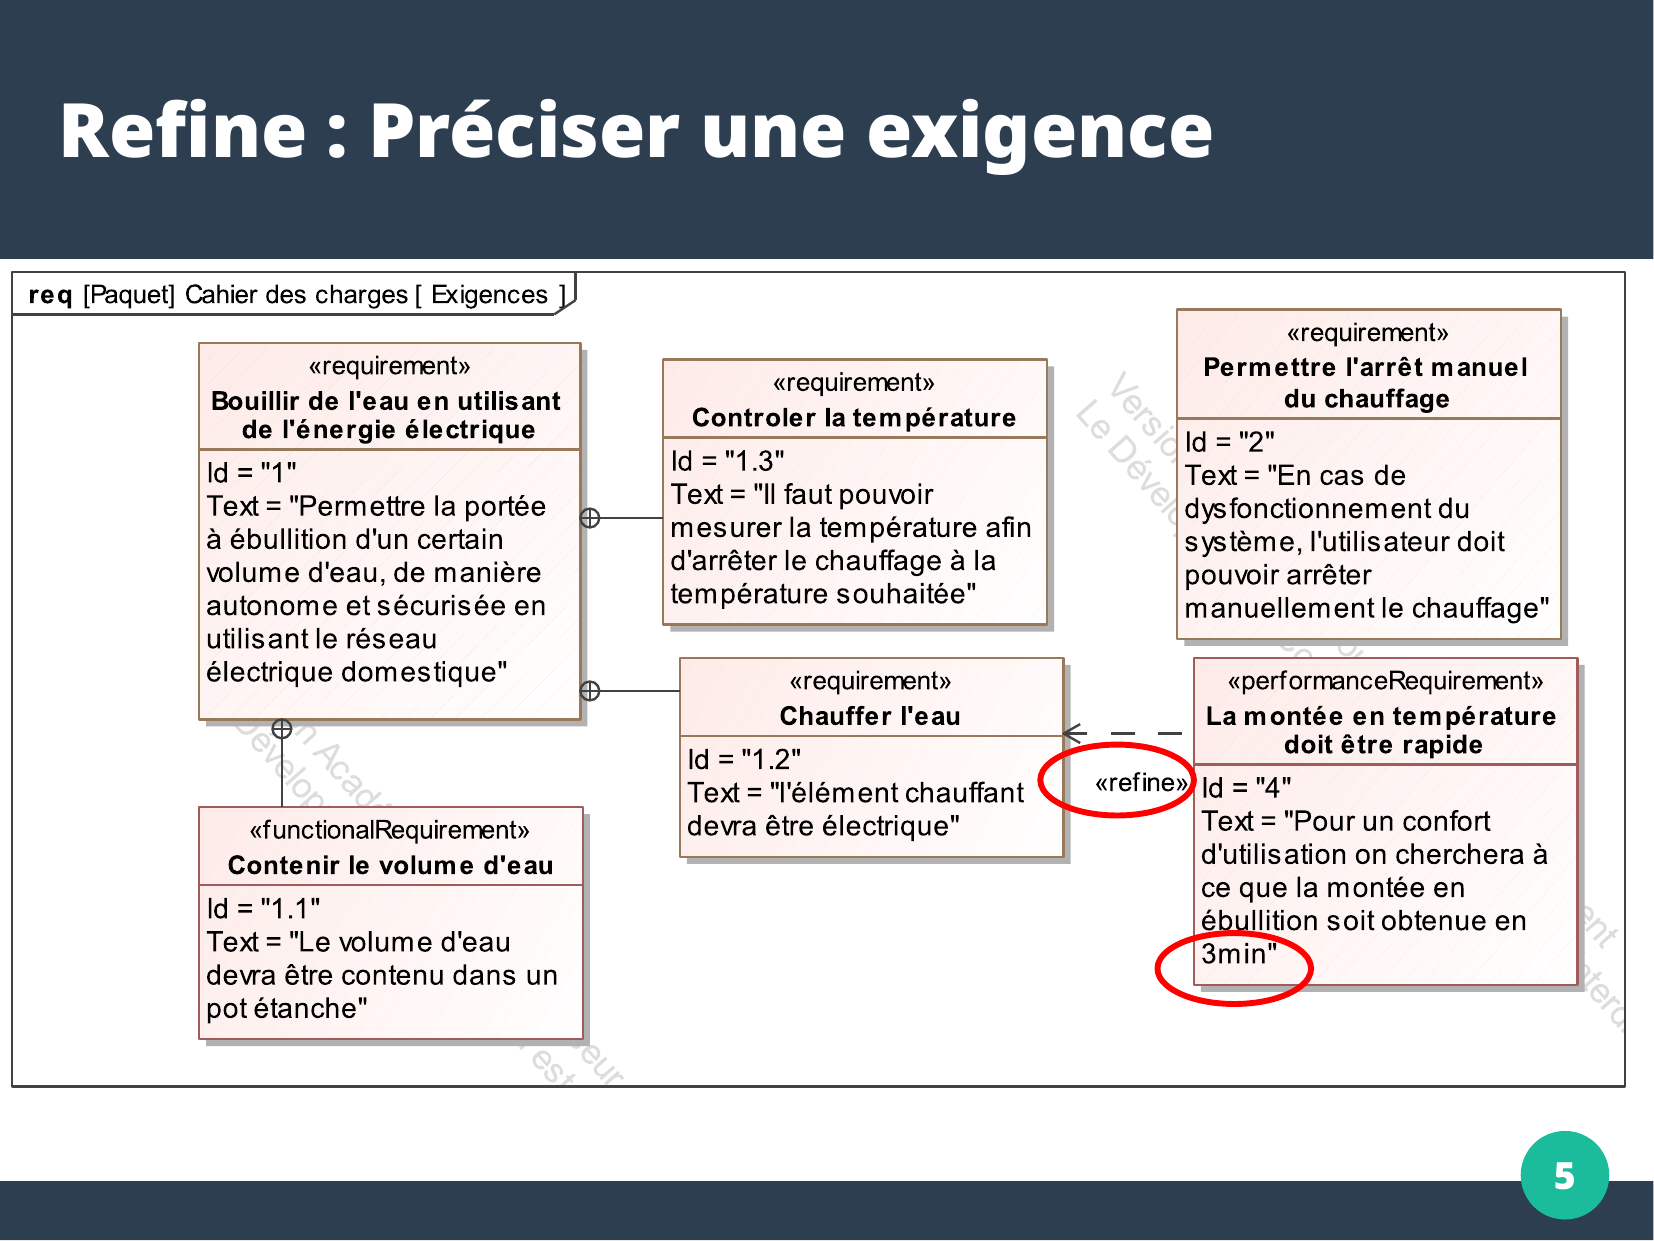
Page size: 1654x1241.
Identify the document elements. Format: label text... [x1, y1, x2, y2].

title Refine : Préciser une exigence [59, 49, 1595, 207]
picture [0, 259, 1654, 1123]
